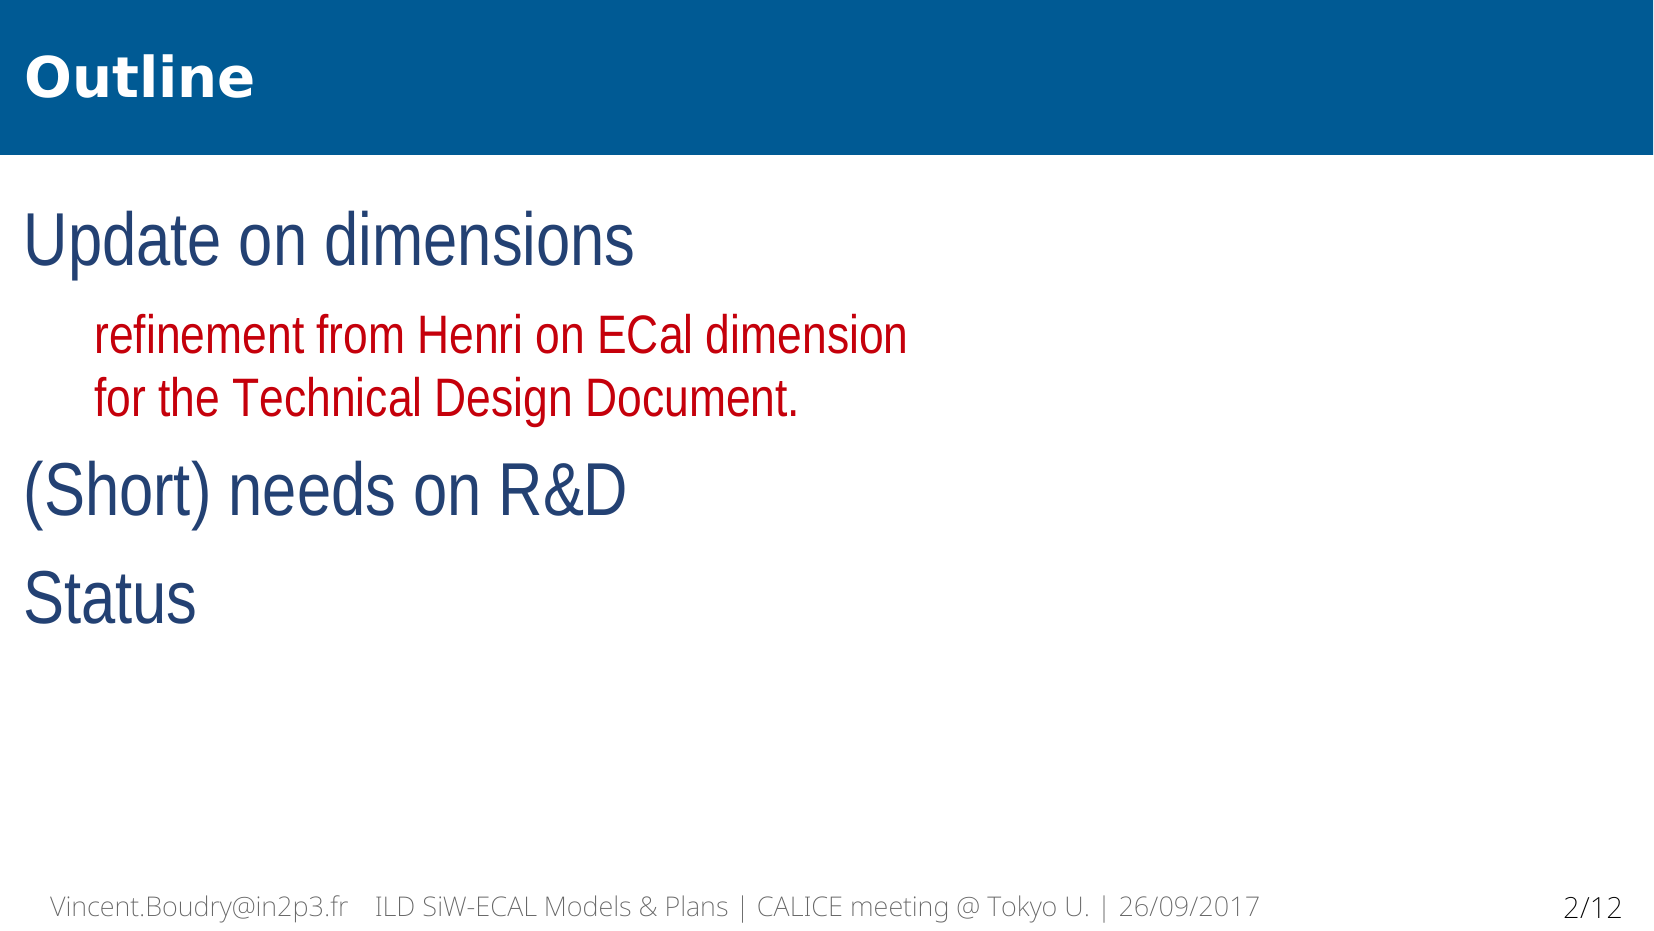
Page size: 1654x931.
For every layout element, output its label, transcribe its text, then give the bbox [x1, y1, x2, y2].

title Outline [24, 12, 1635, 143]
list Update on dimensions refinement from Henri on ECal dimension for the Technical Design Document. (Short) needs on R&D Status [23, 195, 1630, 867]
